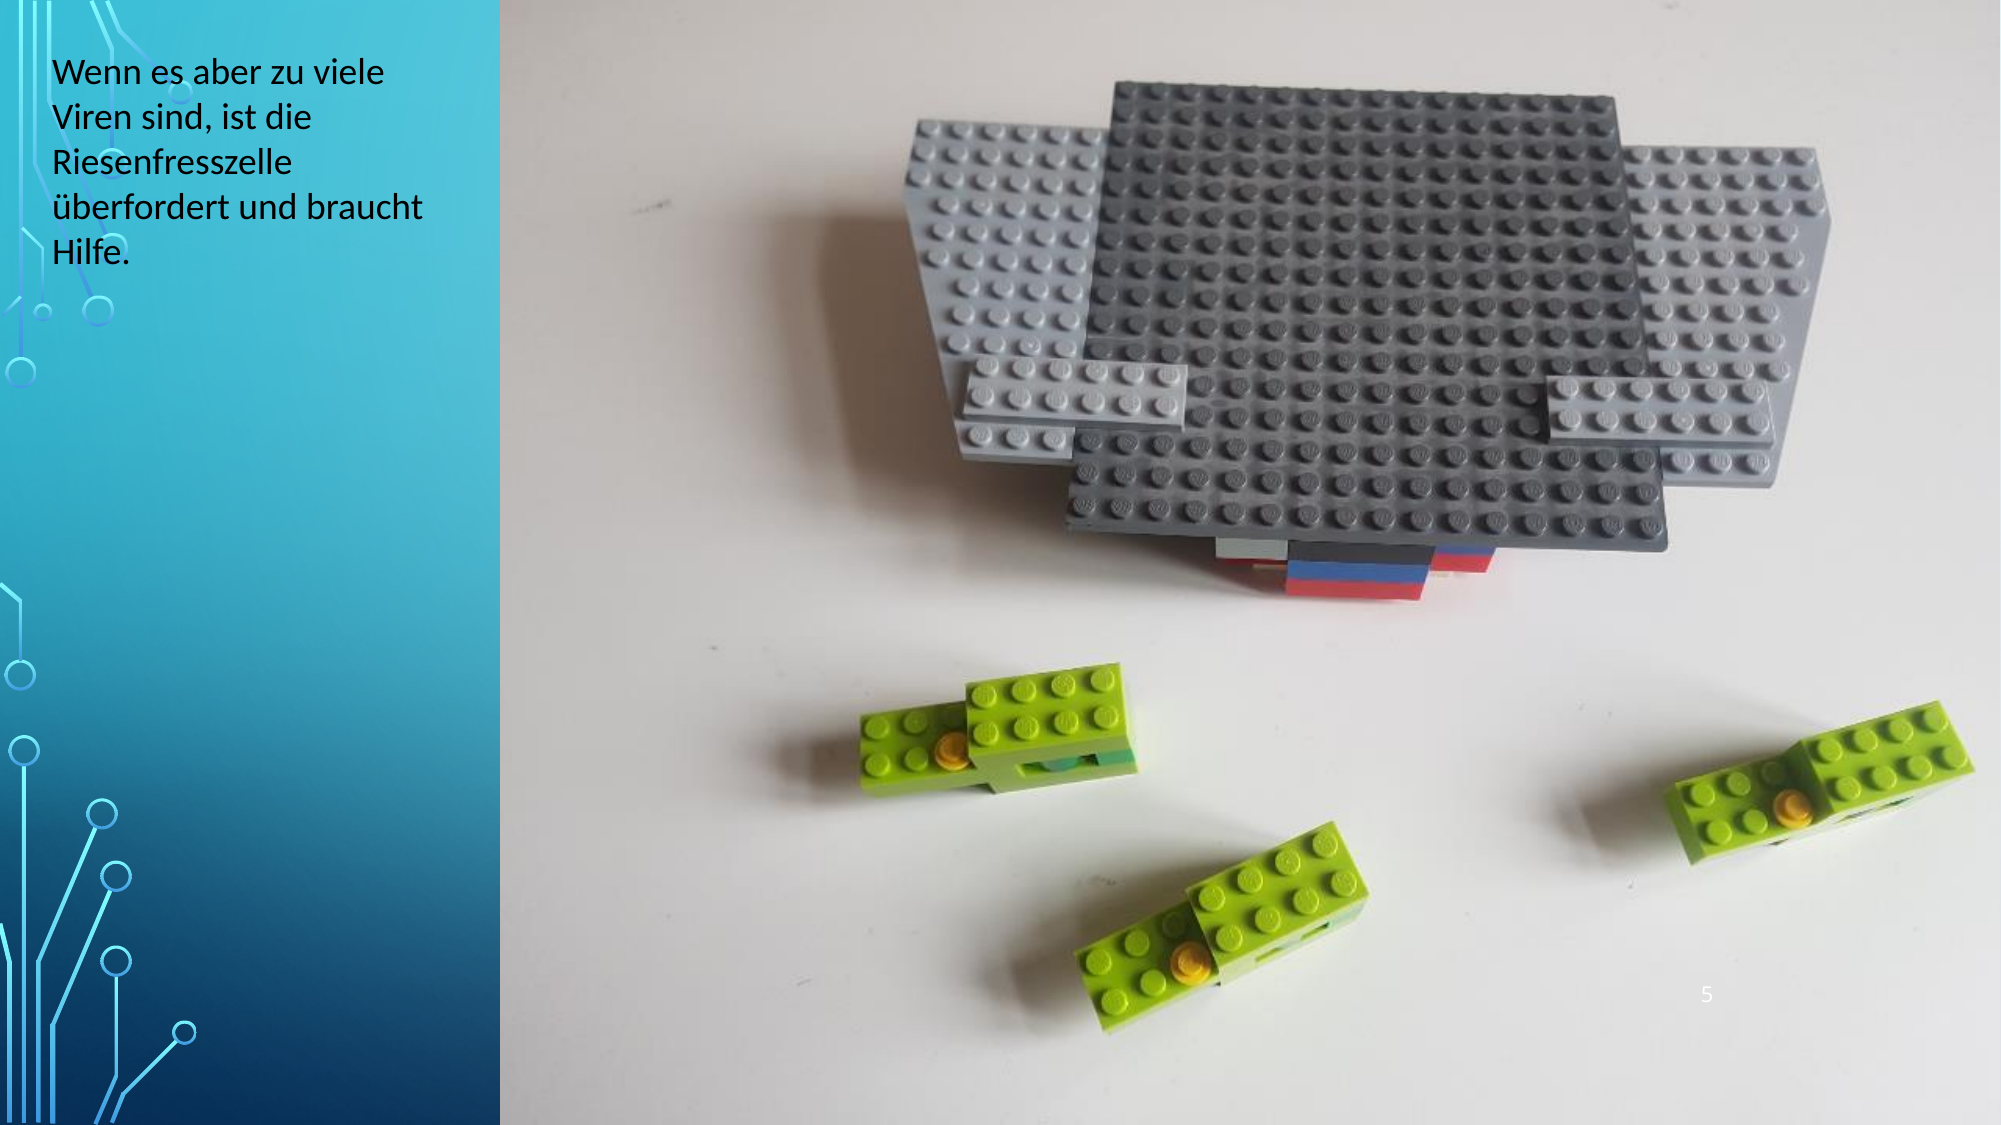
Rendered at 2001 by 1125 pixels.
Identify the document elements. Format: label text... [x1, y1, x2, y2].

text_box [1685, 965, 1813, 1025]
picture [500, 0, 2000, 1125]
text_box Wenn es aber zu viele Viren sind, ist die Riesenfresszelle überfordert und braucht Hilfe. [37, 39, 469, 283]
